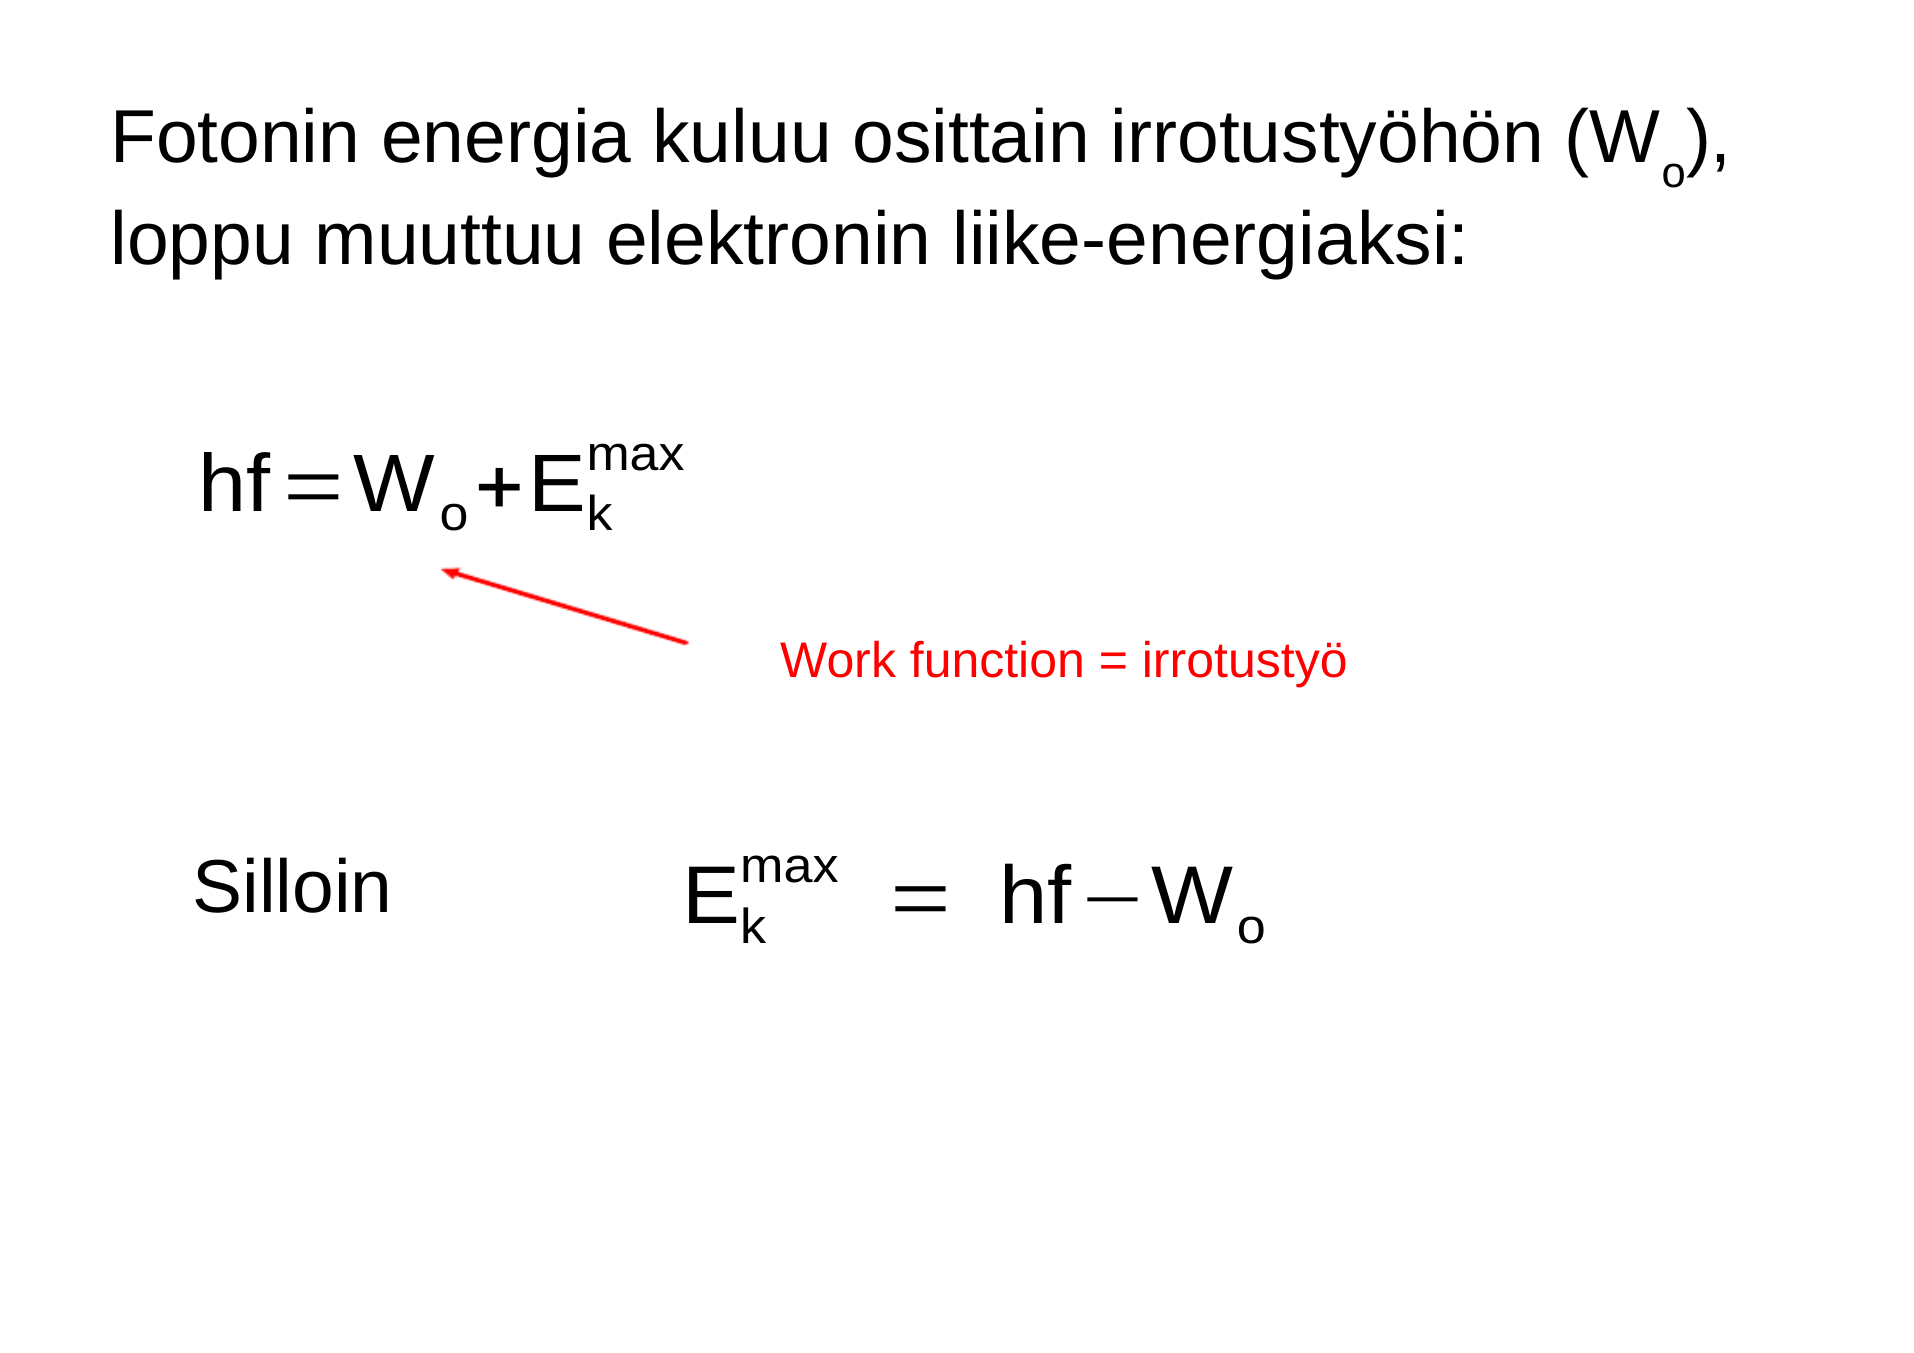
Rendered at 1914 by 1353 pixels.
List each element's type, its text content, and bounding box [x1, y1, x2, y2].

text_box Work function = irrotustyö [765, 624, 1510, 709]
chart [675, 838, 1274, 955]
text_box Silloin [177, 837, 903, 954]
picture [382, 540, 752, 663]
chart [191, 427, 694, 541]
text_box Fotonin energia kuluu osittain irrotustyöhön (Wo), loppu muuttuu elektronin liike-energiaksi: [95, 87, 1859, 490]
